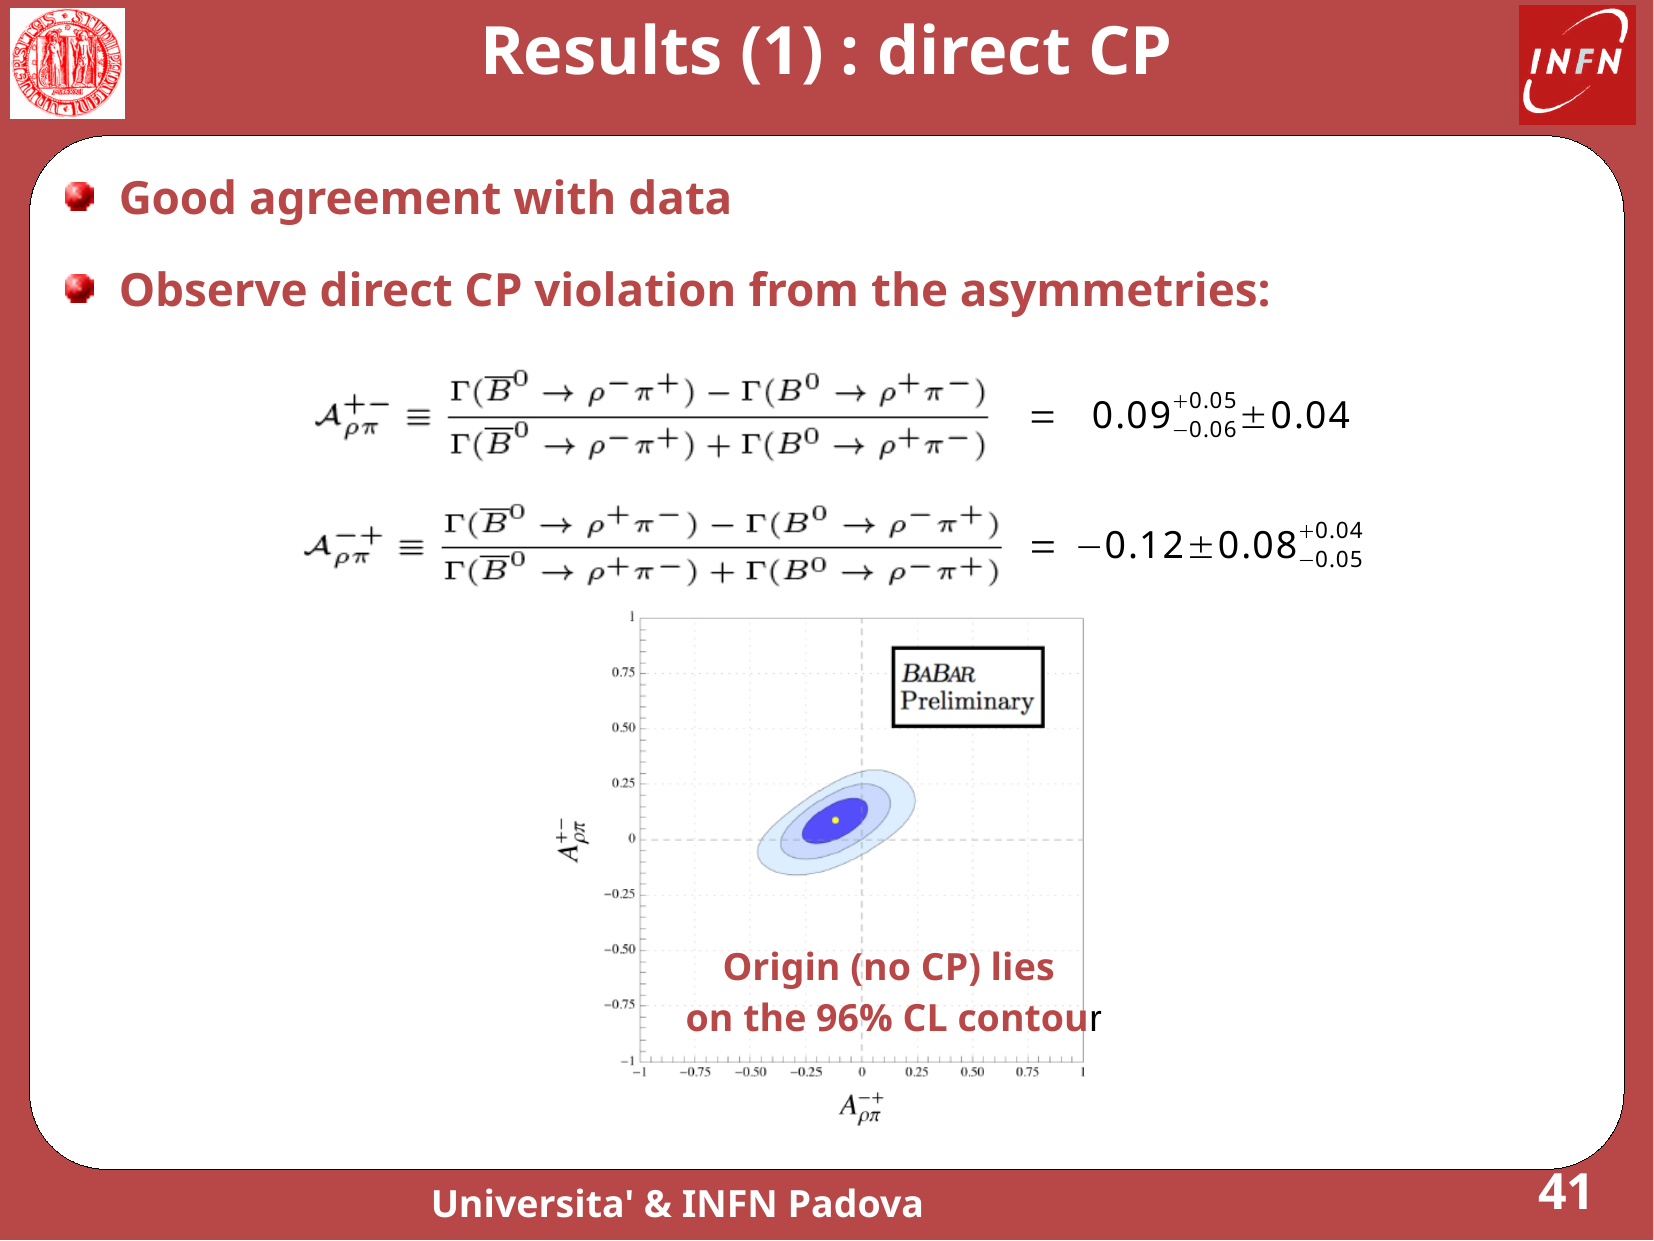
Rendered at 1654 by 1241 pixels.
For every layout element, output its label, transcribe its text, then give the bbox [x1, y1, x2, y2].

picture [288, 494, 1130, 1134]
list Good agreement with data Observe direct CP violation from the asymmetries: [38, 165, 1625, 1176]
title Results (1) : direct CP [82, 0, 1571, 99]
chart [1005, 518, 1371, 574]
chart [1005, 388, 1358, 444]
picture [282, 359, 1006, 473]
text_box Origin (no CP) lies on the 96% CL contour [670, 932, 1083, 1064]
